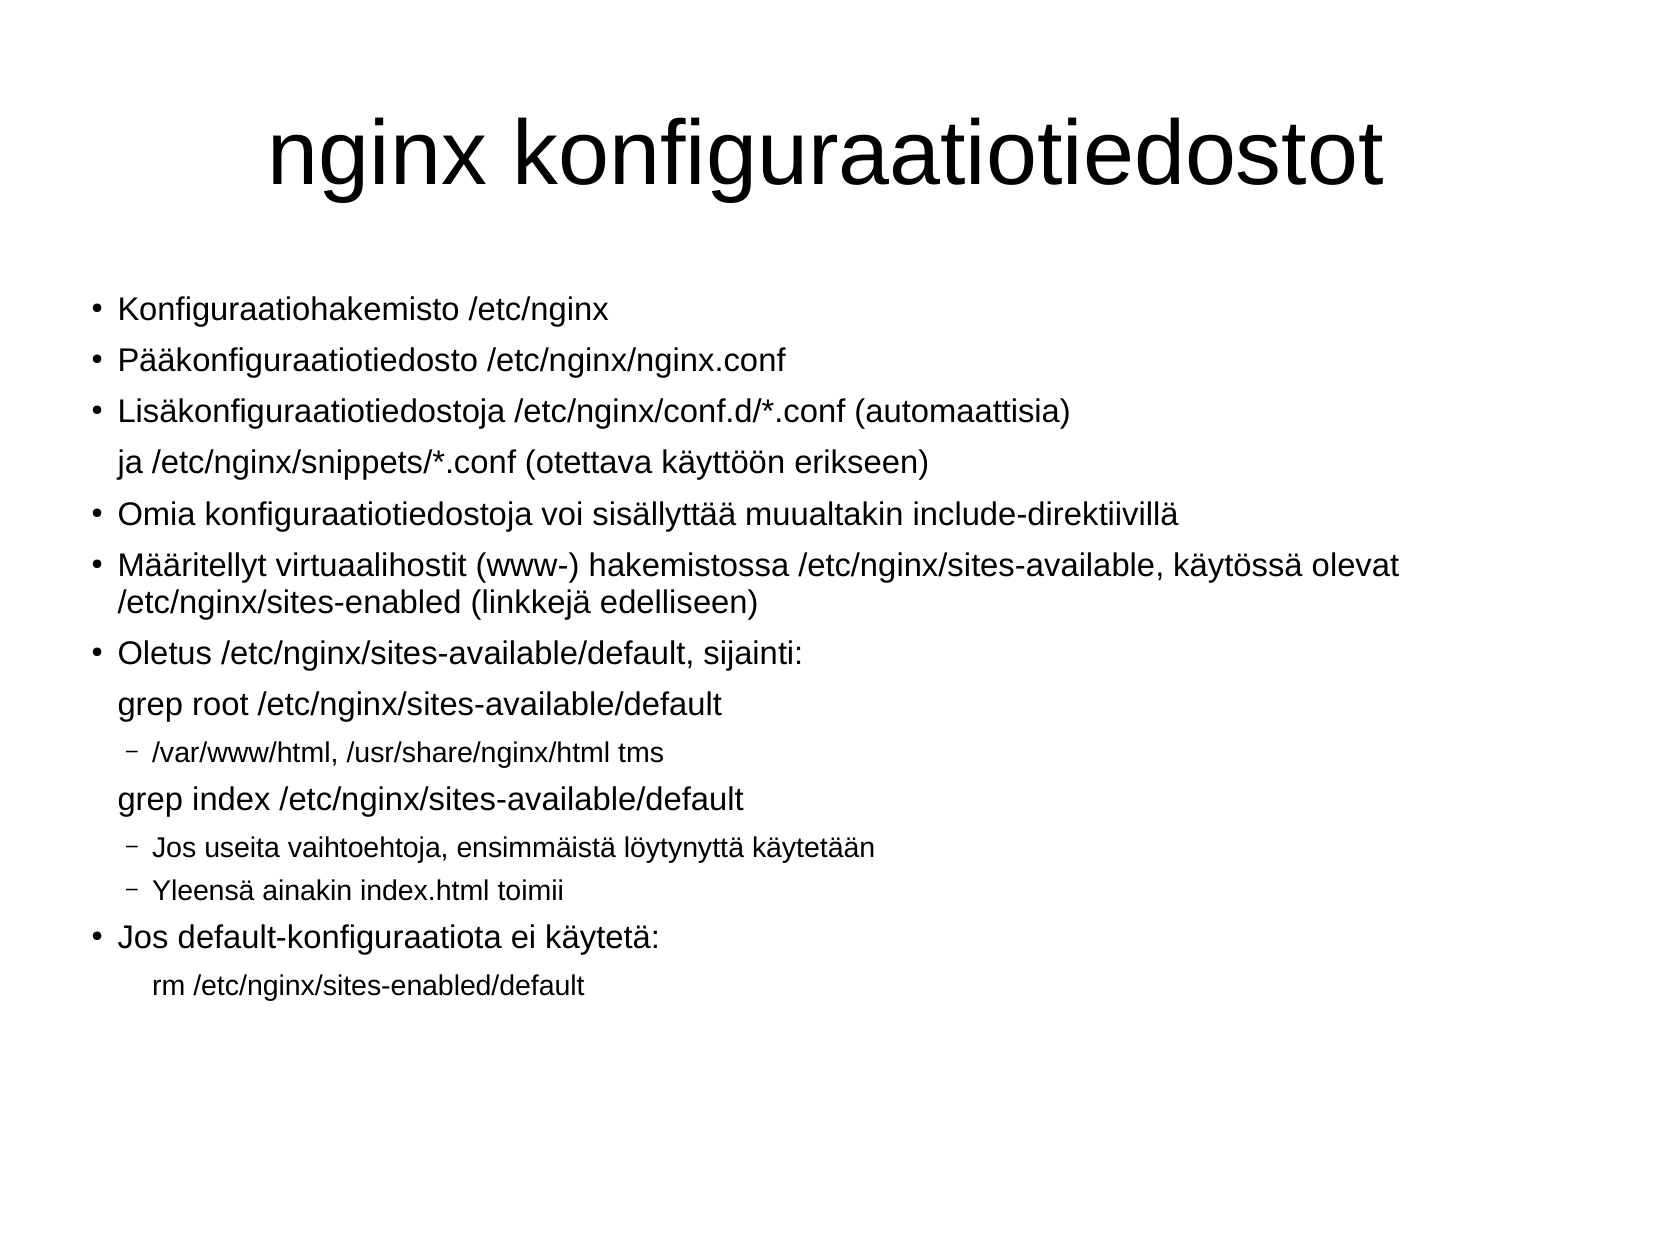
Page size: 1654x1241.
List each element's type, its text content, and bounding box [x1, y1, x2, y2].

list Konfiguraatiohakemisto /etc/nginx Pääkonfiguraatiotiedosto /etc/nginx/nginx.conf Lisäkonfiguraatiotiedostoja /etc/nginx/conf.d/*.conf (automaattisia) ja /etc/nginx/snippets/*.conf (otettava käyttöön erikseen) Omia konfiguraatiotiedostoja voi sisällyttää muualtakin include-direktiivillä Määritellyt virtuaalihostit (www-) hakemistossa /etc/nginx/sites-available, käytössä olevat /etc/nginx/sites-enabled (linkkejä edelliseen) Oletus /etc/nginx/sites-available/default, sijainti: grep root /etc/nginx/sites-available/default /var/www/html, /usr/share/nginx/html tms grep index /etc/nginx/sites-available/default Jos useita vaihtoehtoja, ensimmäistä löytynyttä käytetään Yleensä ainakin index.html toimii Jos default-konfiguraatiota ei käytetä: rm /etc/nginx/sites-enabled/default [82, 290, 1571, 1010]
title nginx konfiguraatiotiedostot [82, 49, 1571, 257]
